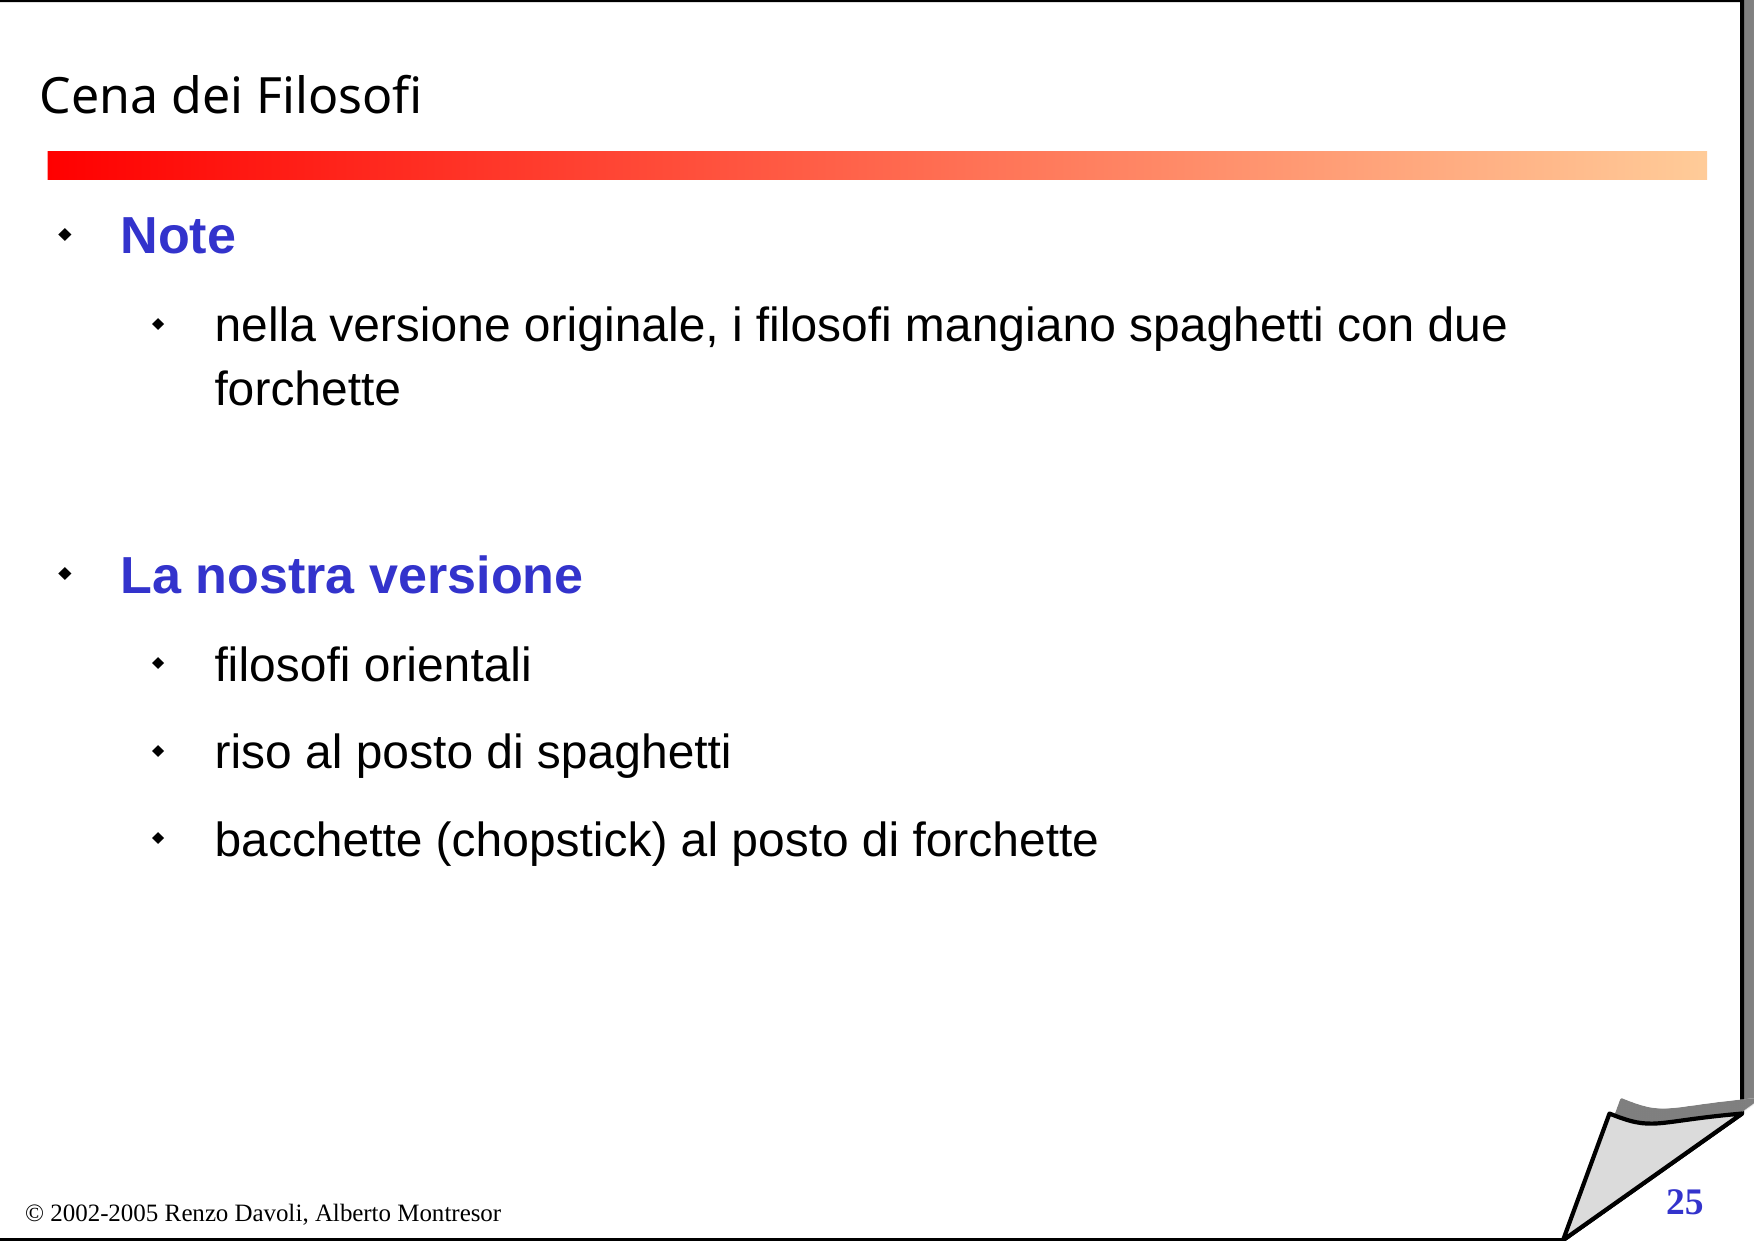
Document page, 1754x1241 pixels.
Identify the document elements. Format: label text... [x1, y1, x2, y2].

title Cena dei Filosofi [39, 49, 1713, 144]
list Note nella versione originale, i filosofi mangiano spaghetti con due forchette La nostra versione filosofi orientali riso al posto di spaghetti bacchette (chopstick) al posto di forchette [58, 206, 1696, 937]
